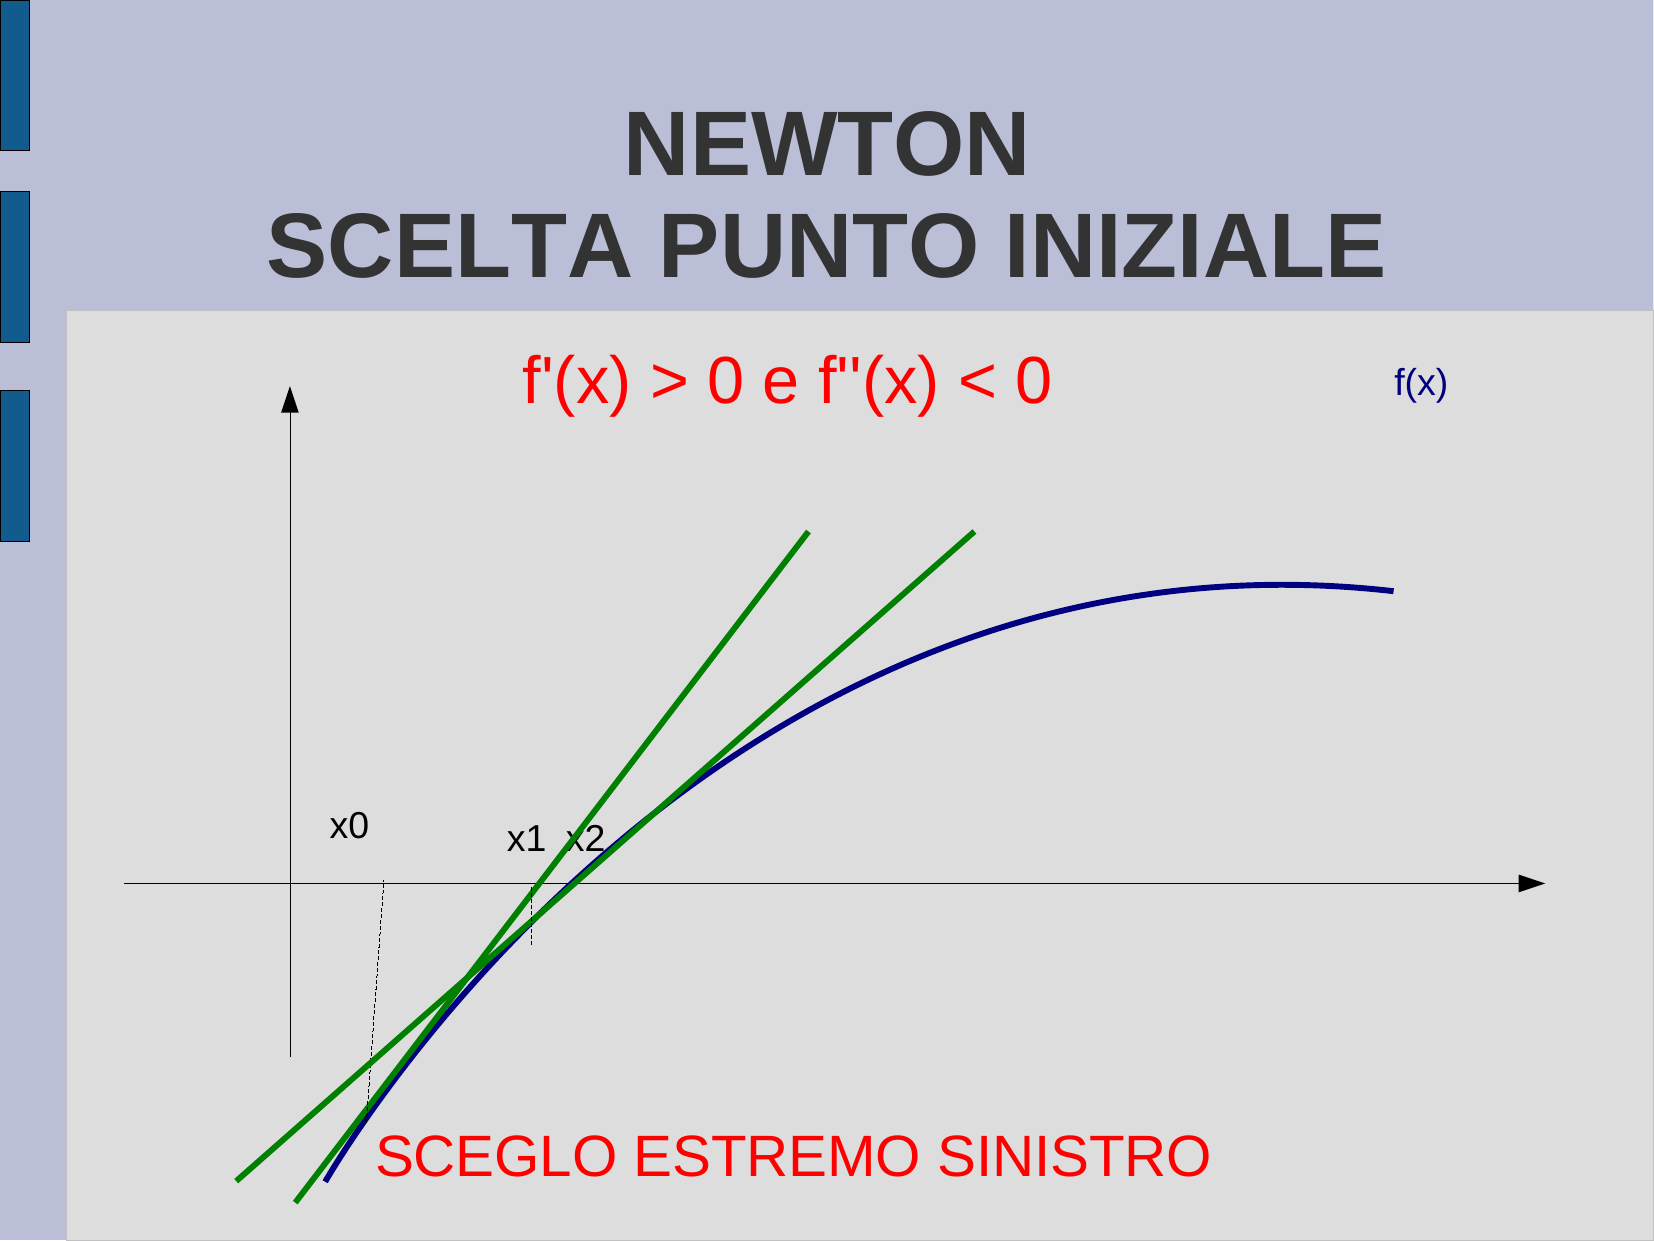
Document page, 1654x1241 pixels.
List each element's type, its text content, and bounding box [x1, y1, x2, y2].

text_box x2 [578, 822, 650, 886]
title NEWTON SCELTA PUNTO INIZIALE [121, 92, 1534, 298]
text_box f(x) [1379, 354, 1492, 431]
text_box x0 [314, 797, 414, 874]
text_box SCEGLO ESTREMO SINISTRO [360, 1116, 1247, 1196]
text_box f'(x) > 0 e f''(x) < 0 [507, 335, 1129, 426]
text_box x1 [492, 809, 551, 886]
text_box x2 [551, 809, 650, 886]
text_box x1 [542, 875, 551, 886]
text_box x2 [551, 809, 591, 862]
